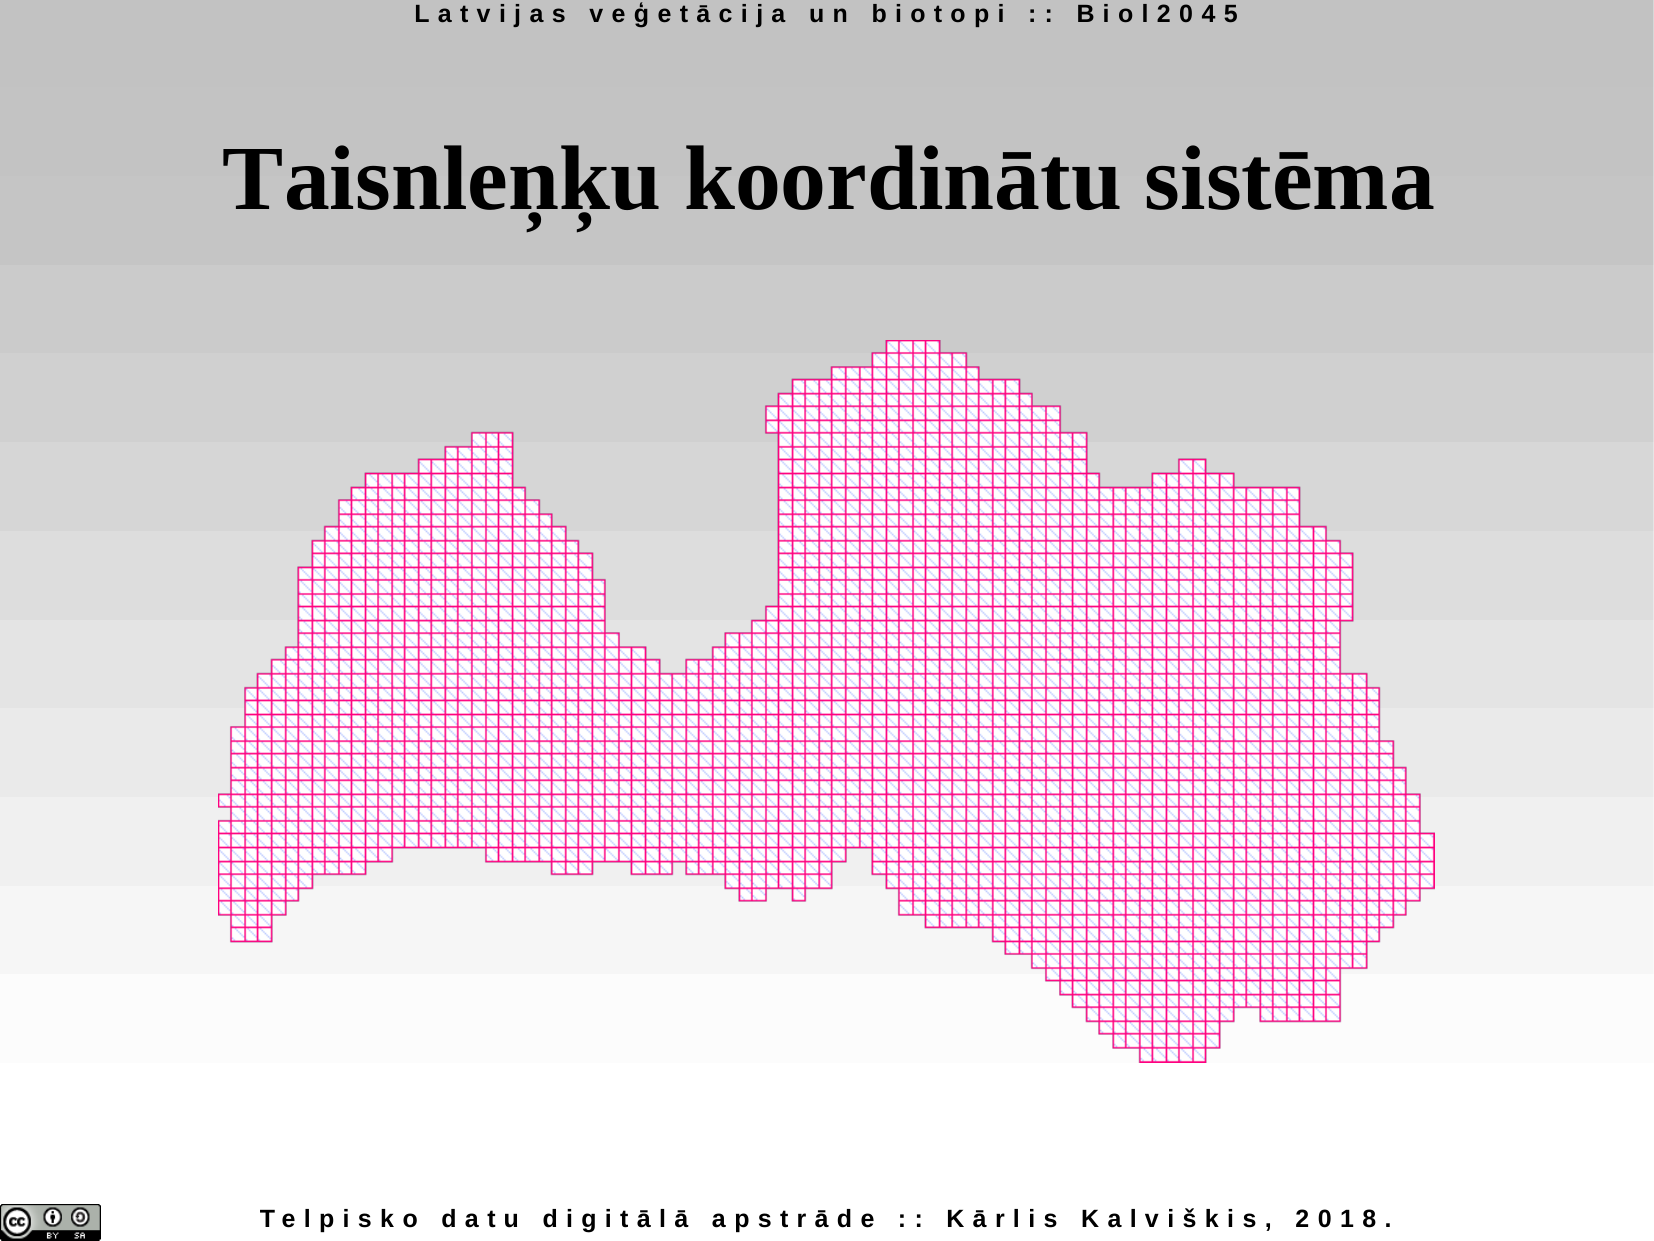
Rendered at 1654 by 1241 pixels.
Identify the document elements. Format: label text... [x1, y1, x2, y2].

title Taisnleņķu koordinātu sistēma [34, 61, 1626, 296]
picture [0, 0, 1654, 1241]
